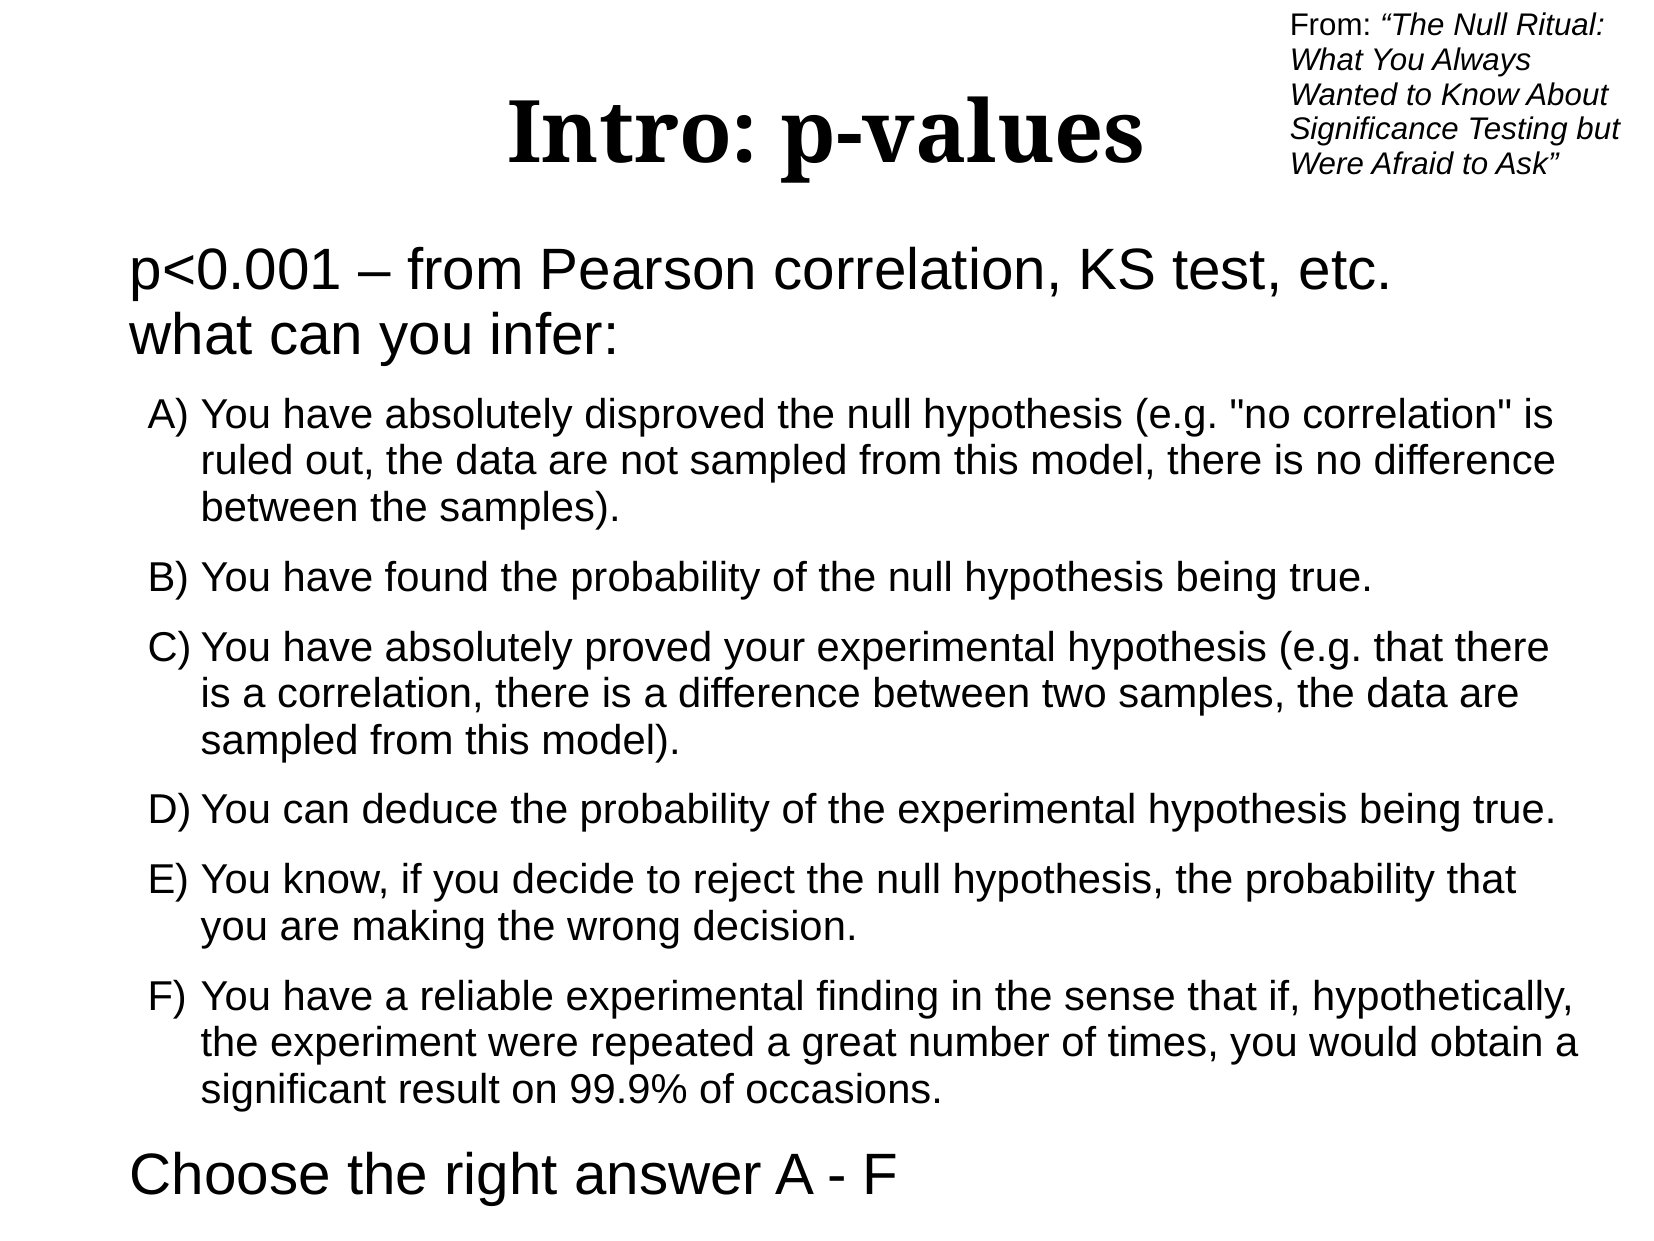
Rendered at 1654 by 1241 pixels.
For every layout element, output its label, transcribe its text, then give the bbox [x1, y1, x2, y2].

list p<0.001 – from Pearson correlation, KS test, etc. what can you infer: You have absolutely disproved the null hypothesis (e.g. "no correlation" is ruled out, the data are not sampled from this model, there is no difference between the samples). You have found the probability of the null hypothesis being true. You have absolutely proved your experimental hypothesis (e.g. that there is a correlation, there is a difference between two samples, the data are sampled from this model). You can deduce the probability of the experimental hypothesis being true. You know, if you decide to reject the null hypothesis, the probability that you are making the wrong decision. You have a reliable experimental finding in the sense that if, hypothetically, the experiment were repeated a great number of times, you would obtain a significant result on 99.9% of occasions. Choose the right answer A - F [58, 236, 1589, 1227]
title Intro: p-values [82, 25, 1571, 233]
text_box From: “The Null Ritual: What You Always Wanted to Know About Significance Testing but Were Afraid to Ask” [1275, 0, 1651, 189]
